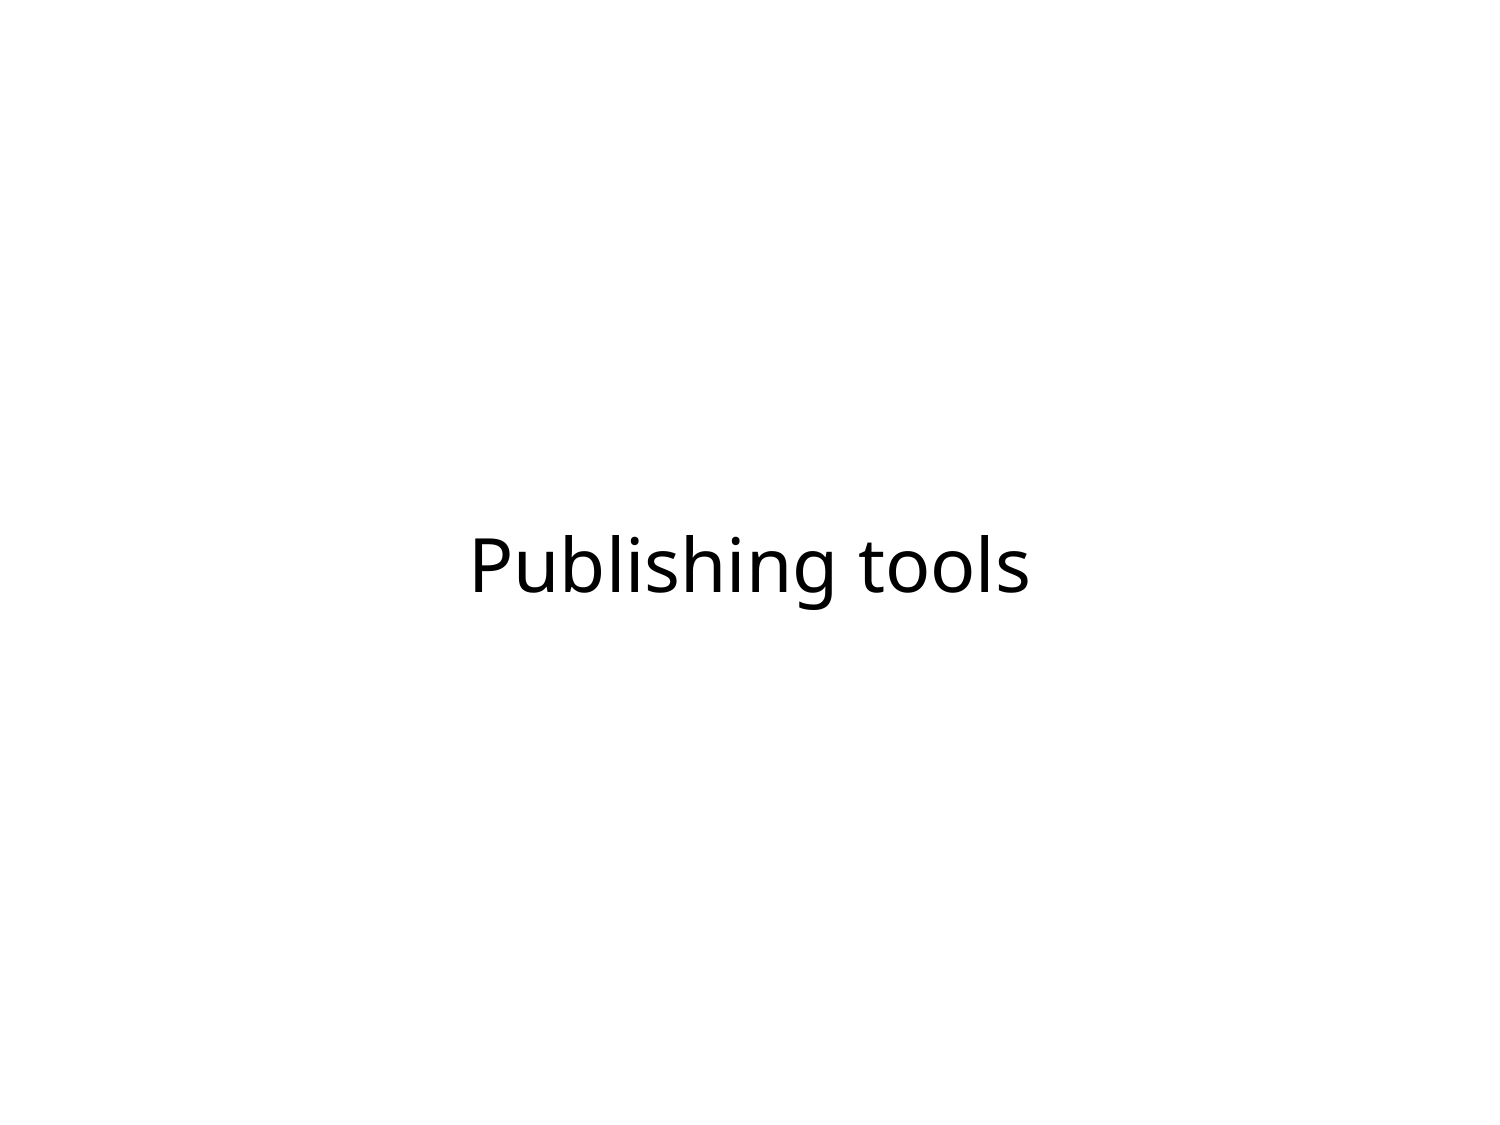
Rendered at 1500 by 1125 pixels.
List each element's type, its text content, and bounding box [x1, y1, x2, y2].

title Publishing tools [51, 470, 1449, 655]
